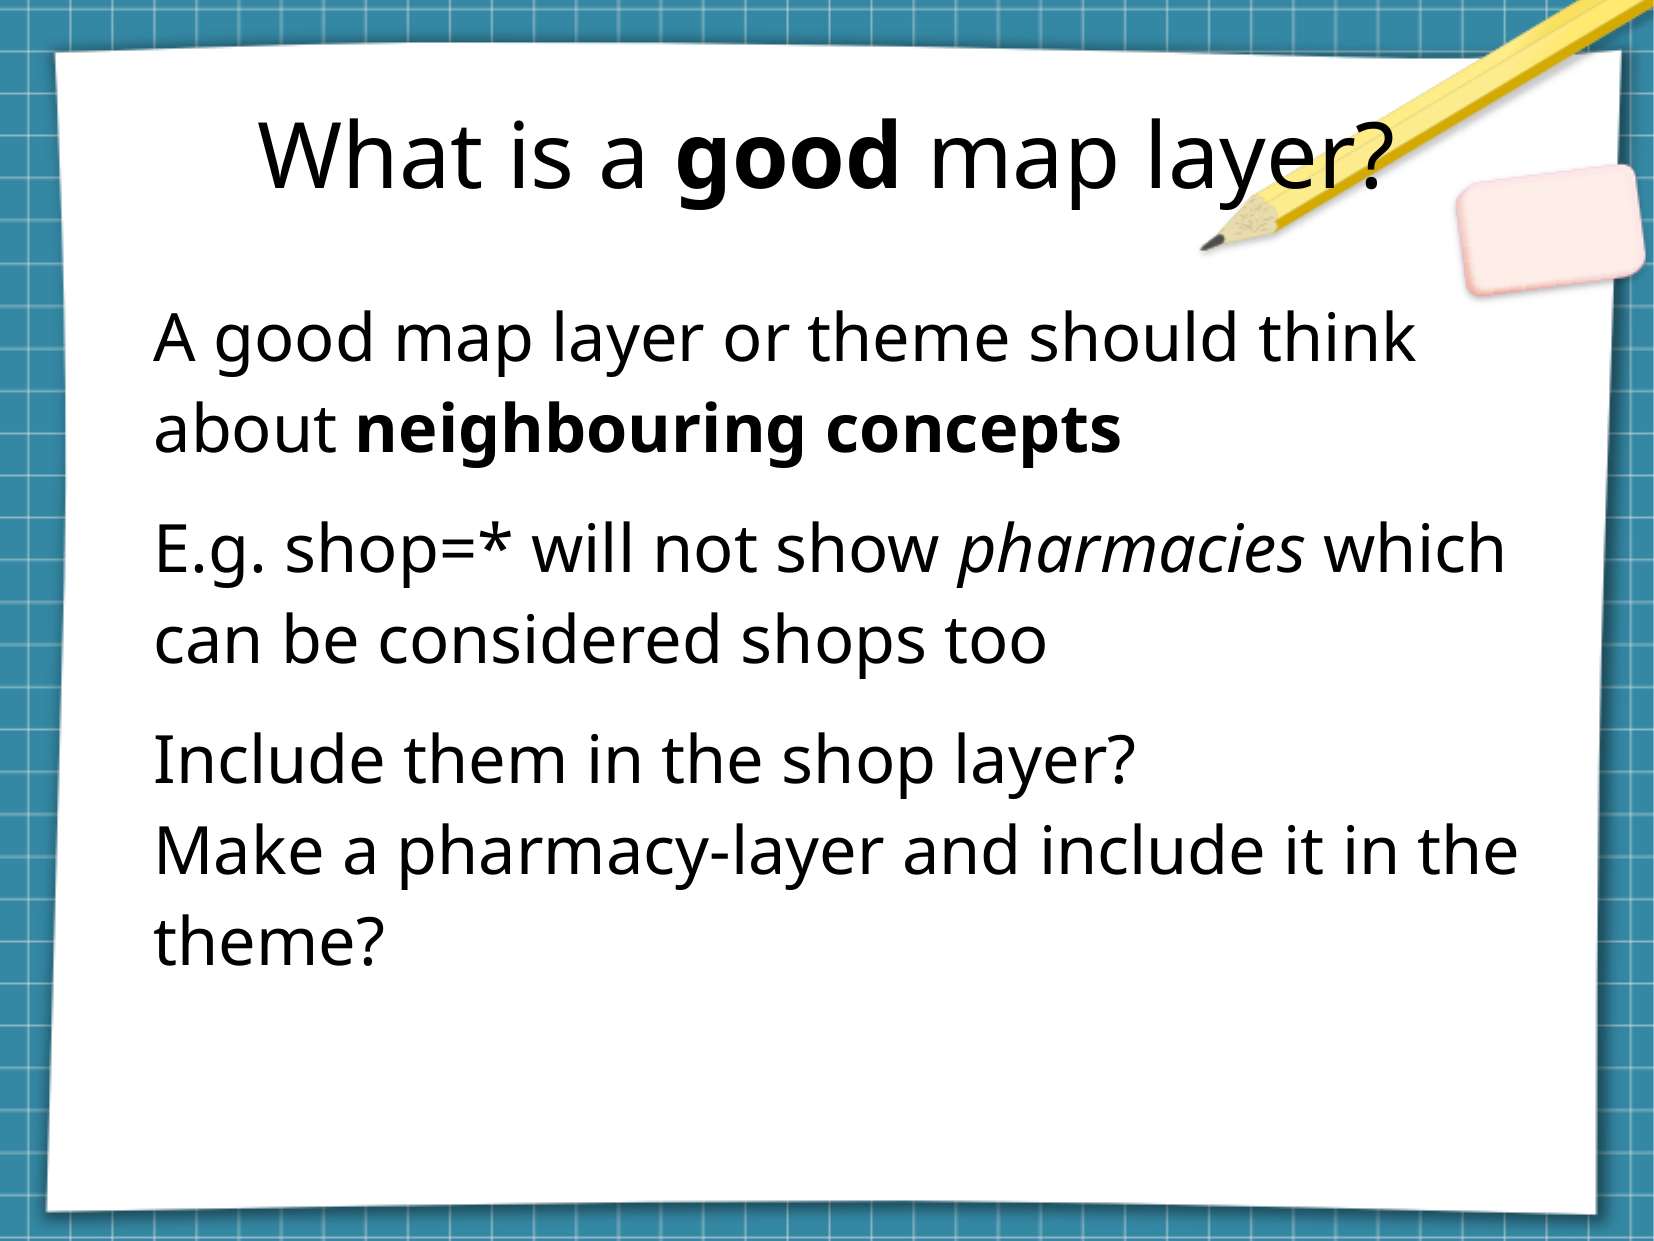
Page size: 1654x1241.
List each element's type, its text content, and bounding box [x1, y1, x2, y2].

picture [0, 0, 1654, 1241]
title What is a good map layer? [82, 49, 1571, 257]
list A good map layer or theme should think about neighbouring concepts E.g. shop=* will not show pharmacies which can be considered shops too Include them in the shop layer? Make a pharmacy-layer and include it in the theme? [82, 290, 1571, 1010]
